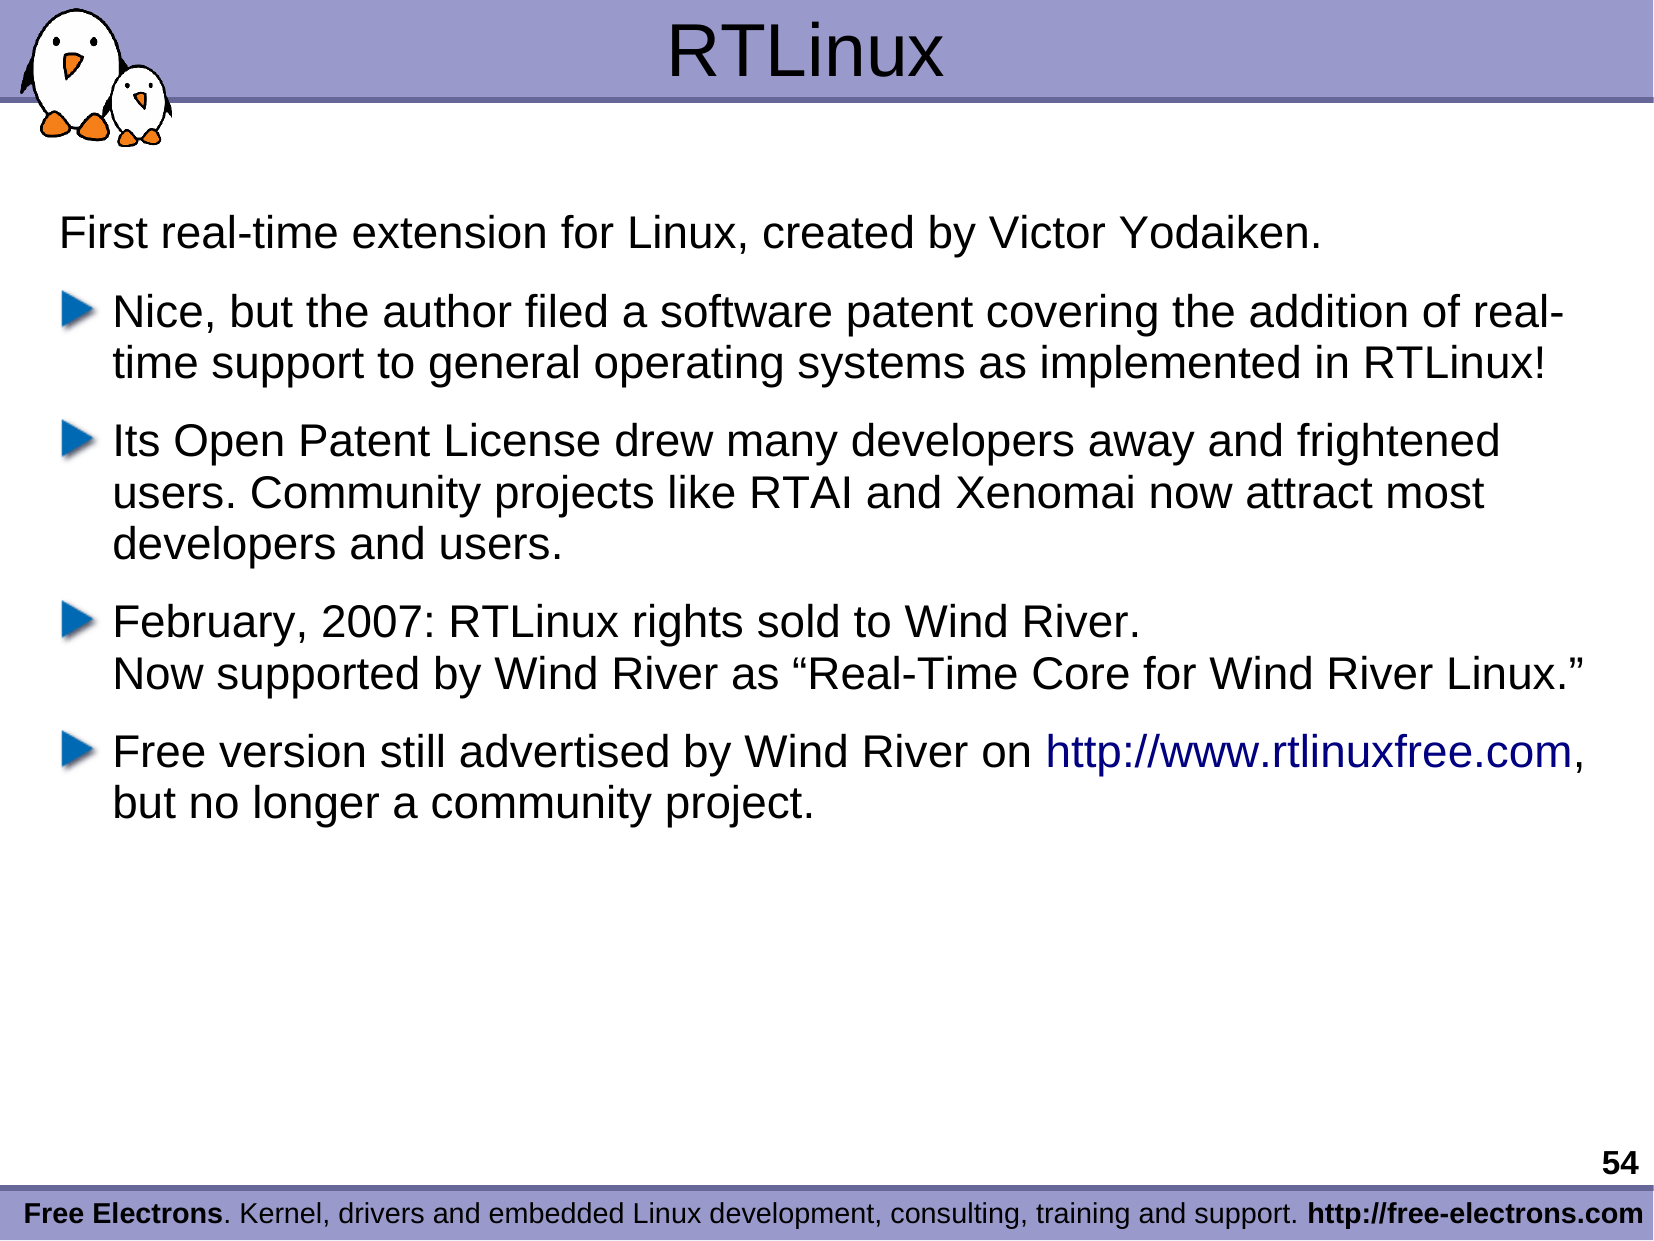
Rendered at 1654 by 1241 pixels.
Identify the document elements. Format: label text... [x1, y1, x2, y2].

list First real-time extension for Linux, created by Victor Yodaiken. Nice, but the author filed a software patent covering the addition of real-time support to general operating systems as implemented in RTLinux! Its Open Patent License drew many developers away and frightened users. Community projects like RTAI and Xenomai now attract most developers and users. February, 2007: RTLinux rights sold to Wind River. Now supported by Wind River as “Real-Time Core for Wind River Linux.” Free version still advertised by Wind River on http://www.rtlinuxfree.com, but no longer a community project. [41, 207, 1618, 887]
title RTLinux [60, 0, 1551, 101]
picture [20, 8, 172, 147]
